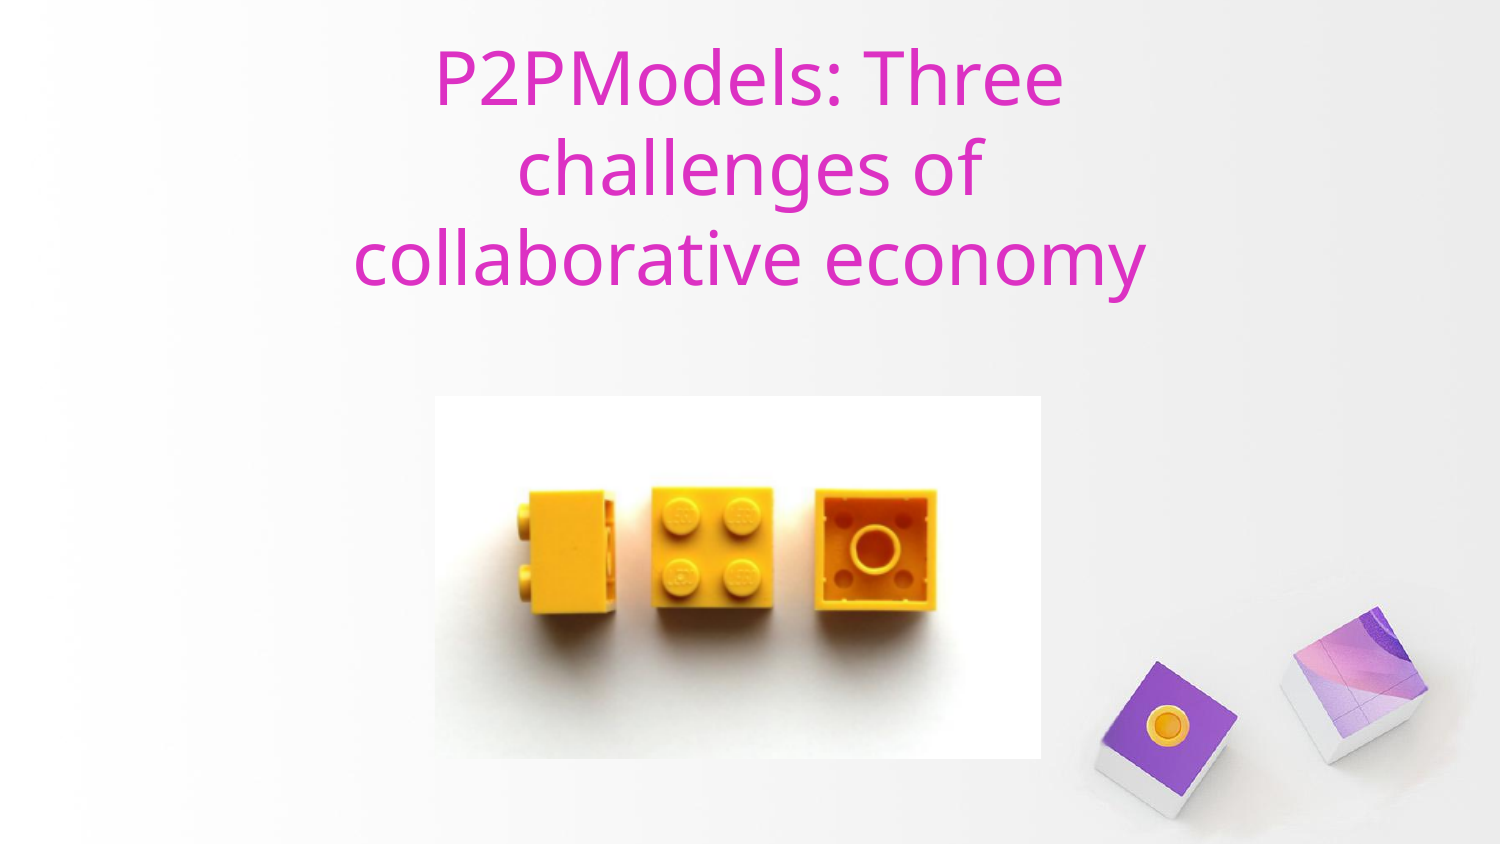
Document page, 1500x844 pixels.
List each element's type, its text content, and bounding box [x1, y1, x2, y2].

title P2PModels: Three challenges of collaborative economy [317, 14, 1183, 392]
picture [0, 0, 1500, 844]
